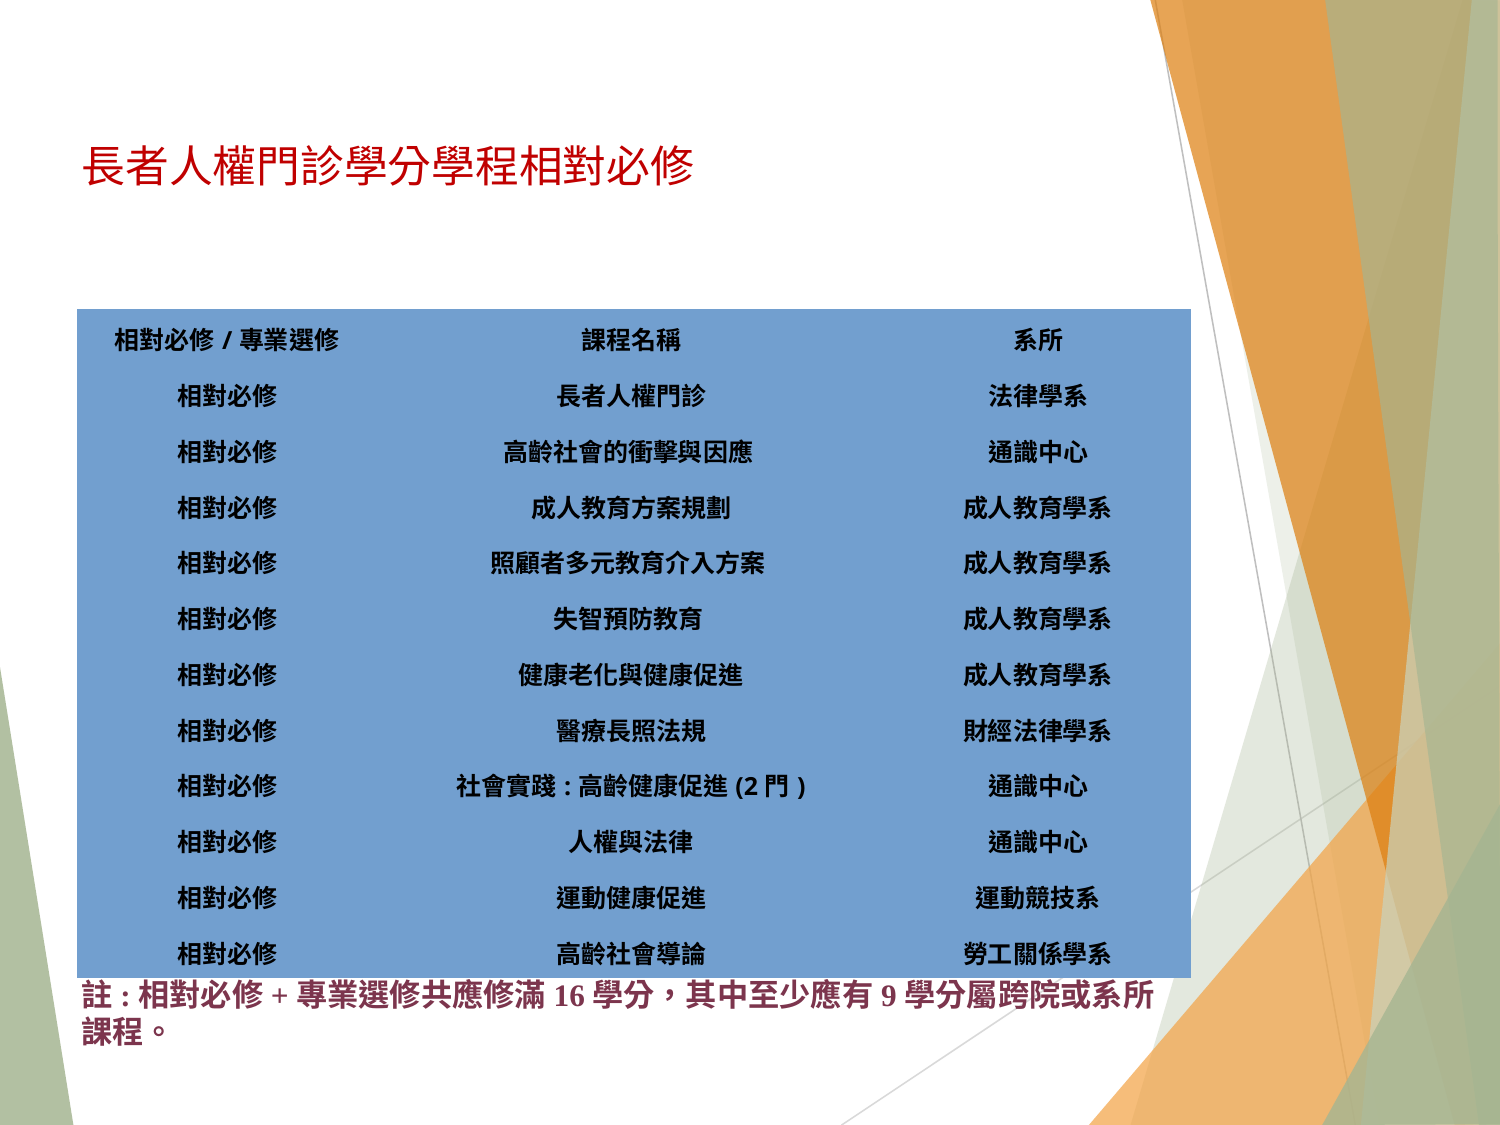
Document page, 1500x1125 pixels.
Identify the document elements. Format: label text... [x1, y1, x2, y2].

text_box 註:相對必修+專業選修共應修滿16學分，其中至少應有9學分屬跨院或系所課程。 [70, 969, 1191, 1019]
table_cell 照顧者多元教育介入方案 [377, 532, 885, 588]
table_cell 健康老化與健康促進 [377, 643, 885, 699]
table_cell 高齡社會的衝擊與因應 [377, 420, 885, 476]
table_cell 相對必修 [77, 588, 377, 643]
table_cell 成人教育學系 [885, 476, 1191, 532]
table_cell 相對必修 [77, 811, 377, 866]
table_cell 醫療長照法規 [377, 699, 885, 755]
table_cell 相對必修 [77, 420, 377, 476]
table_cell 運動競技系 [885, 866, 1191, 922]
table_cell 相對必修 [77, 365, 377, 420]
table_header 課程名稱 [377, 309, 885, 365]
table_cell 相對必修 [77, 922, 377, 969]
table_cell 運動健康促進 [377, 866, 885, 922]
table_cell 相對必修 [77, 699, 377, 755]
table_cell 通識中心 [885, 811, 1191, 866]
table_cell 成人教育方案規劃 [377, 476, 885, 532]
table_cell 相對必修 [77, 643, 377, 699]
table_cell 財經法律學系 [885, 699, 1191, 755]
table_header 相對必修/專業選修 [77, 309, 377, 365]
table_cell 成人教育學系 [885, 588, 1191, 643]
table_cell 成人教育學系 [885, 532, 1191, 588]
table_cell 長者人權門診 [377, 365, 885, 420]
table_cell 相對必修 [77, 532, 377, 588]
table_cell 人權與法律 [377, 811, 885, 866]
table_header 系所 [885, 309, 1191, 365]
table_cell 失智預防教育 [377, 588, 885, 643]
table_cell 社會實踐:高齡健康促進(2門) [377, 755, 885, 811]
table_cell 法律學系 [885, 365, 1191, 420]
table_cell 通識中心 [885, 420, 1191, 476]
table_cell 通識中心 [885, 755, 1191, 811]
text_box 長者人權門診學分學程相對必修 [70, 106, 711, 198]
table_cell 成人教育學系 [885, 643, 1191, 699]
table_cell 相對必修 [77, 866, 377, 922]
table_cell 相對必修 [77, 476, 377, 532]
table_cell 相對必修 [77, 755, 377, 811]
table_cell 勞工關係學系 [885, 922, 1191, 969]
table_cell 高齡社會導論 [377, 922, 885, 969]
